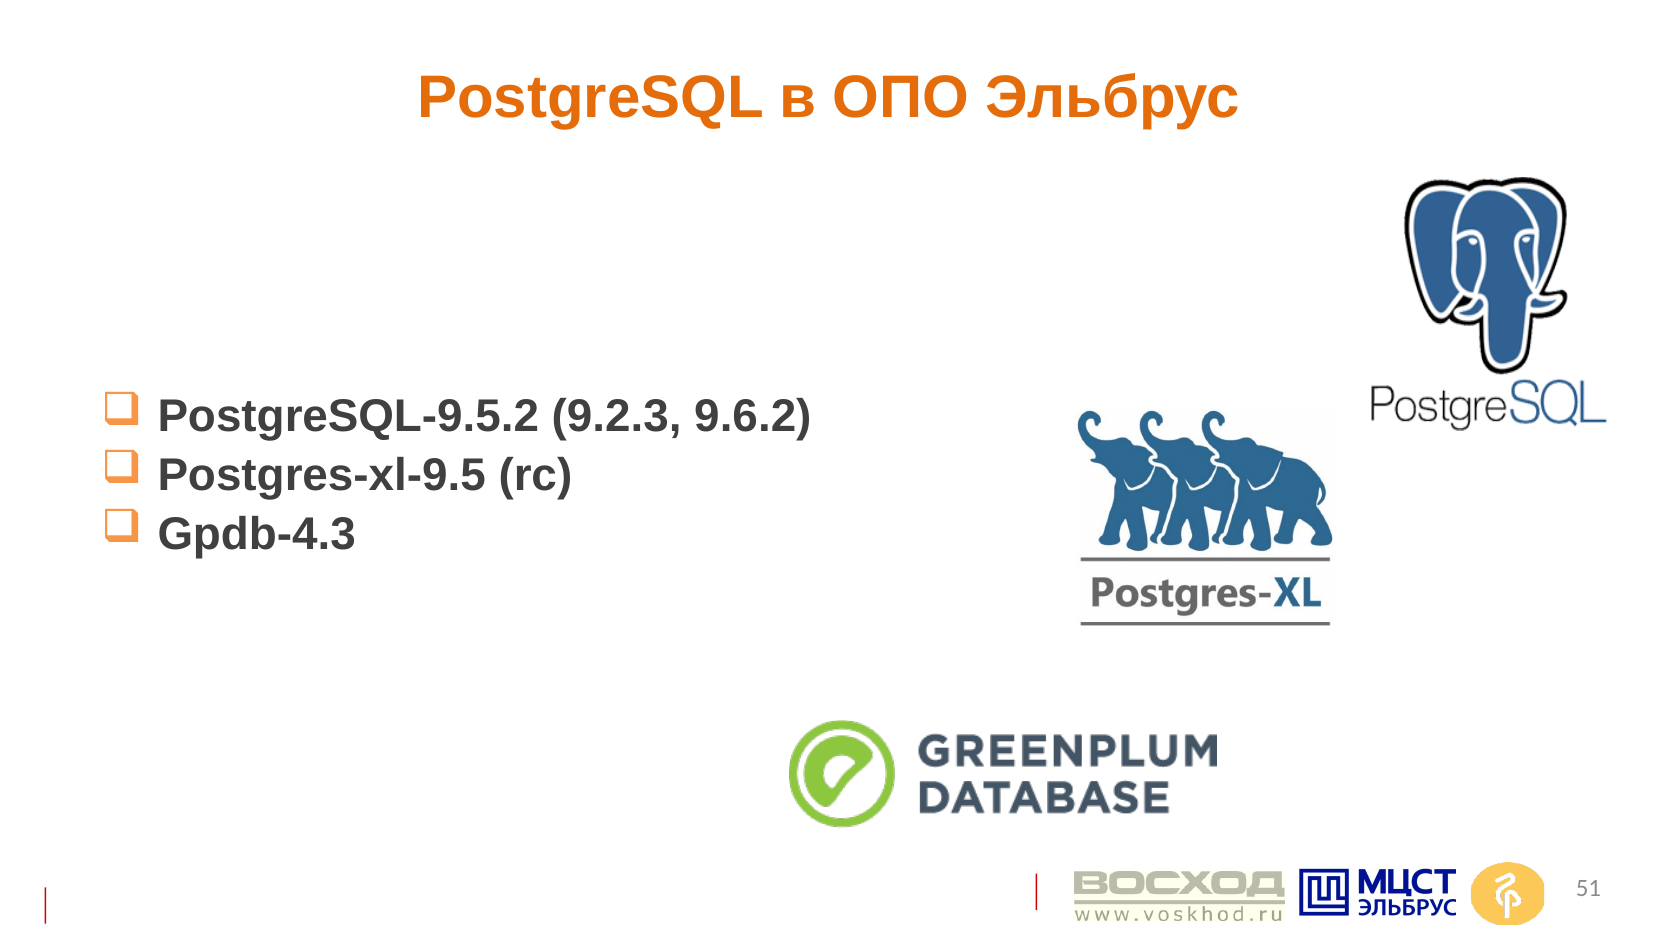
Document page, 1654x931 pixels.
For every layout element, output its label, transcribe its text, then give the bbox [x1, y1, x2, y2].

picture [1470, 862, 1545, 925]
picture [1371, 177, 1607, 431]
text_box PostgreSQL в ОПО Эльбрус [133, 49, 1525, 138]
picture [1296, 868, 1456, 916]
text_box PostgreSQL-9.5.2 (9.2.3, 9.6.2) Postgres-xl-9.5 (rc) Gpdb-4.3 [86, 385, 899, 609]
picture [789, 720, 1217, 828]
picture [1074, 871, 1285, 921]
picture [1074, 407, 1336, 626]
